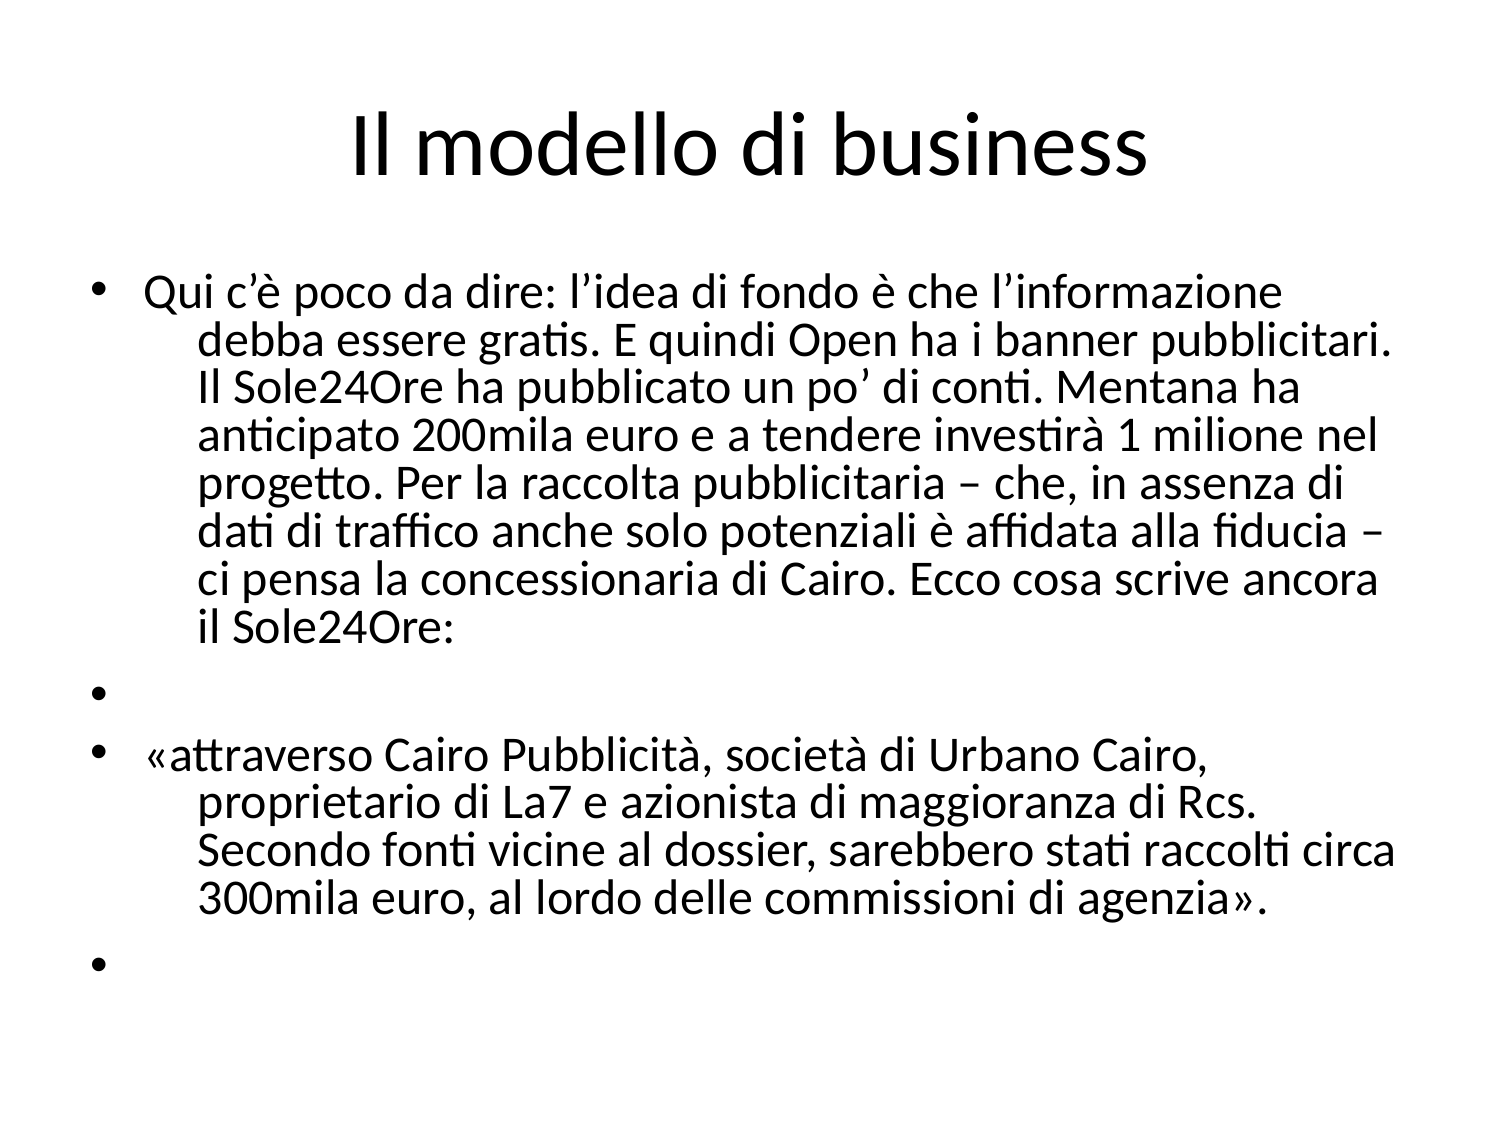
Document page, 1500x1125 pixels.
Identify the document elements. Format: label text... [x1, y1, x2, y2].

list Qui c’è poco da dire: l’idea di fondo è che l’informazione debba essere gratis. E quindi Open ha i banner pubblicitari. Il Sole24Ore ha pubblicato un po’ di conti. Mentana ha anticipato 200mila euro e a tendere investirà 1 milione nel progetto. Per la raccolta pubblicitaria – che, in assenza di dati di traffico anche solo potenziali è affidata alla fiducia – ci pensa la concessionaria di Cairo. Ecco cosa scrive ancora il Sole24Ore: «attraverso Cairo Pubblicità, società di Urbano Cairo, proprietario di La7 e azionista di maggioranza di Rcs. Secondo fonti vicine al dossier, sarebbero stati raccolti circa 300mila euro, al lordo delle commissioni di agenzia». [75, 262, 1426, 1005]
title Il modello di business [75, 45, 1426, 233]
